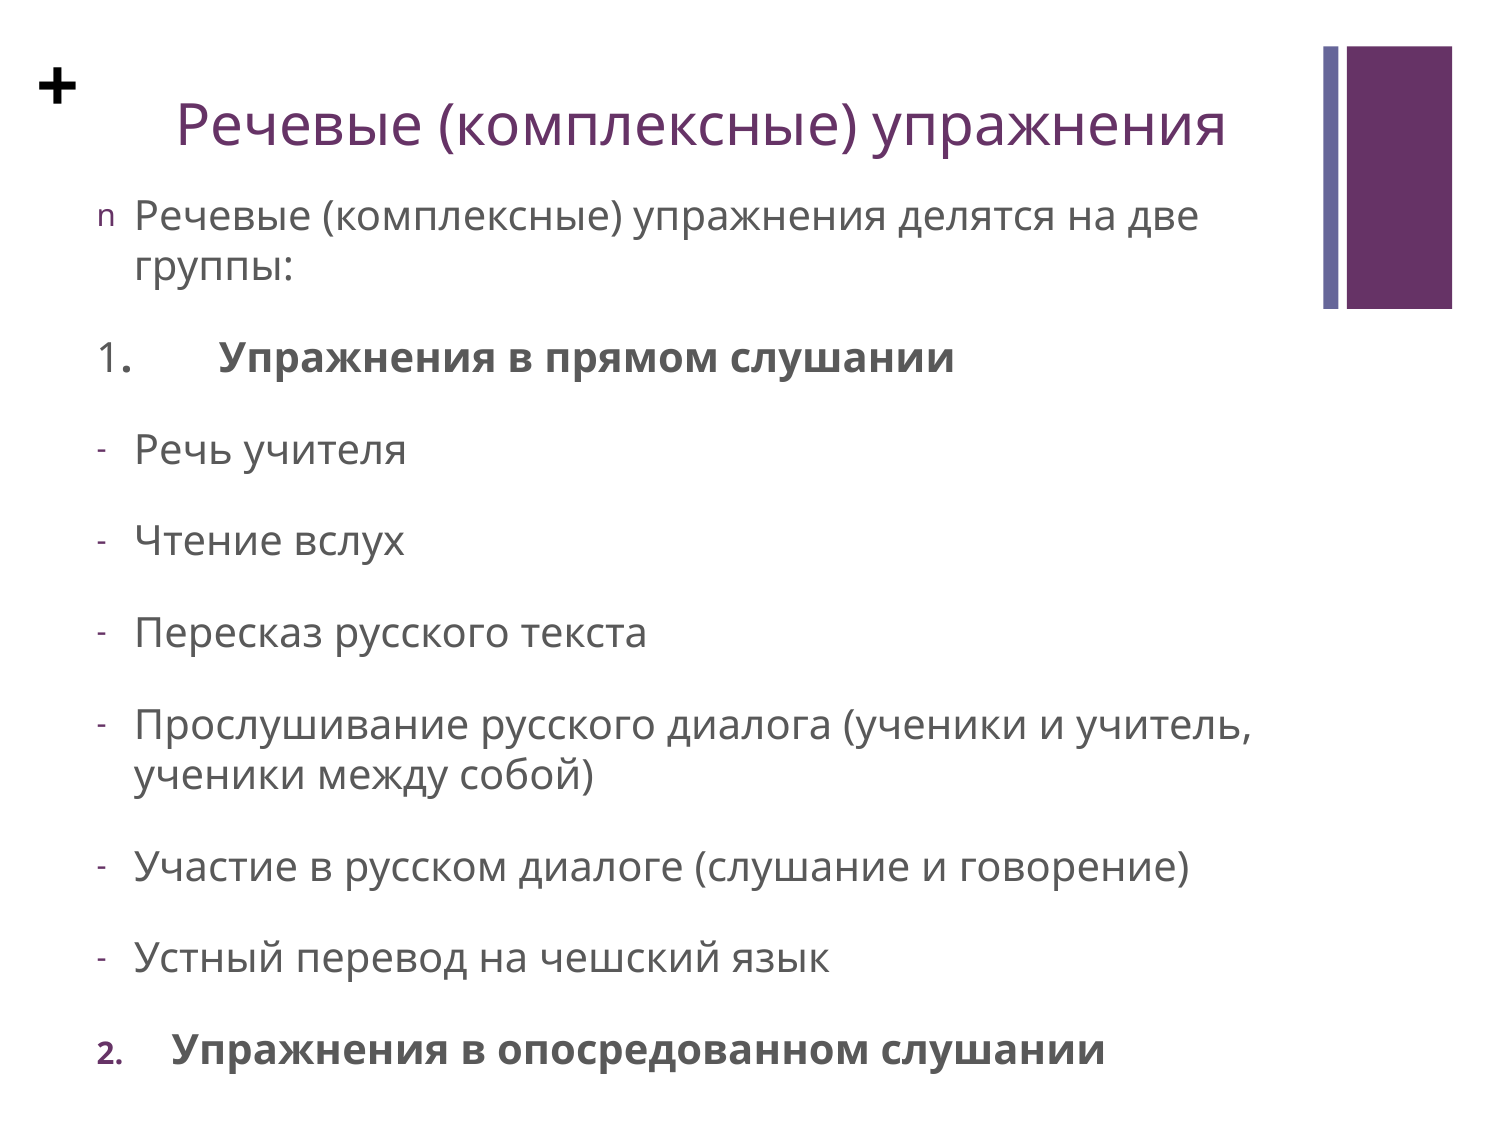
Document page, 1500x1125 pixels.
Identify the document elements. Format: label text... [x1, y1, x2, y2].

list Речевые (комплексные) упражнения делятся на две группы: 1. Упражнения в прямом слушании Речь учителя Чтение вслух Пересказ русского текста Прослушивание русского диалога (ученики и учитель, ученики между собой) Участие в русском диалоге (слушание и говорение) Устный перевод на чешский язык Упражнения в опосредованном слушании Прослушивание русского звукового текста Устный перевод на чешский язык Прослушивание радио- или телепередачи [81, 181, 1322, 1074]
title Речевые (комплексные) упражнения [81, 79, 1322, 181]
